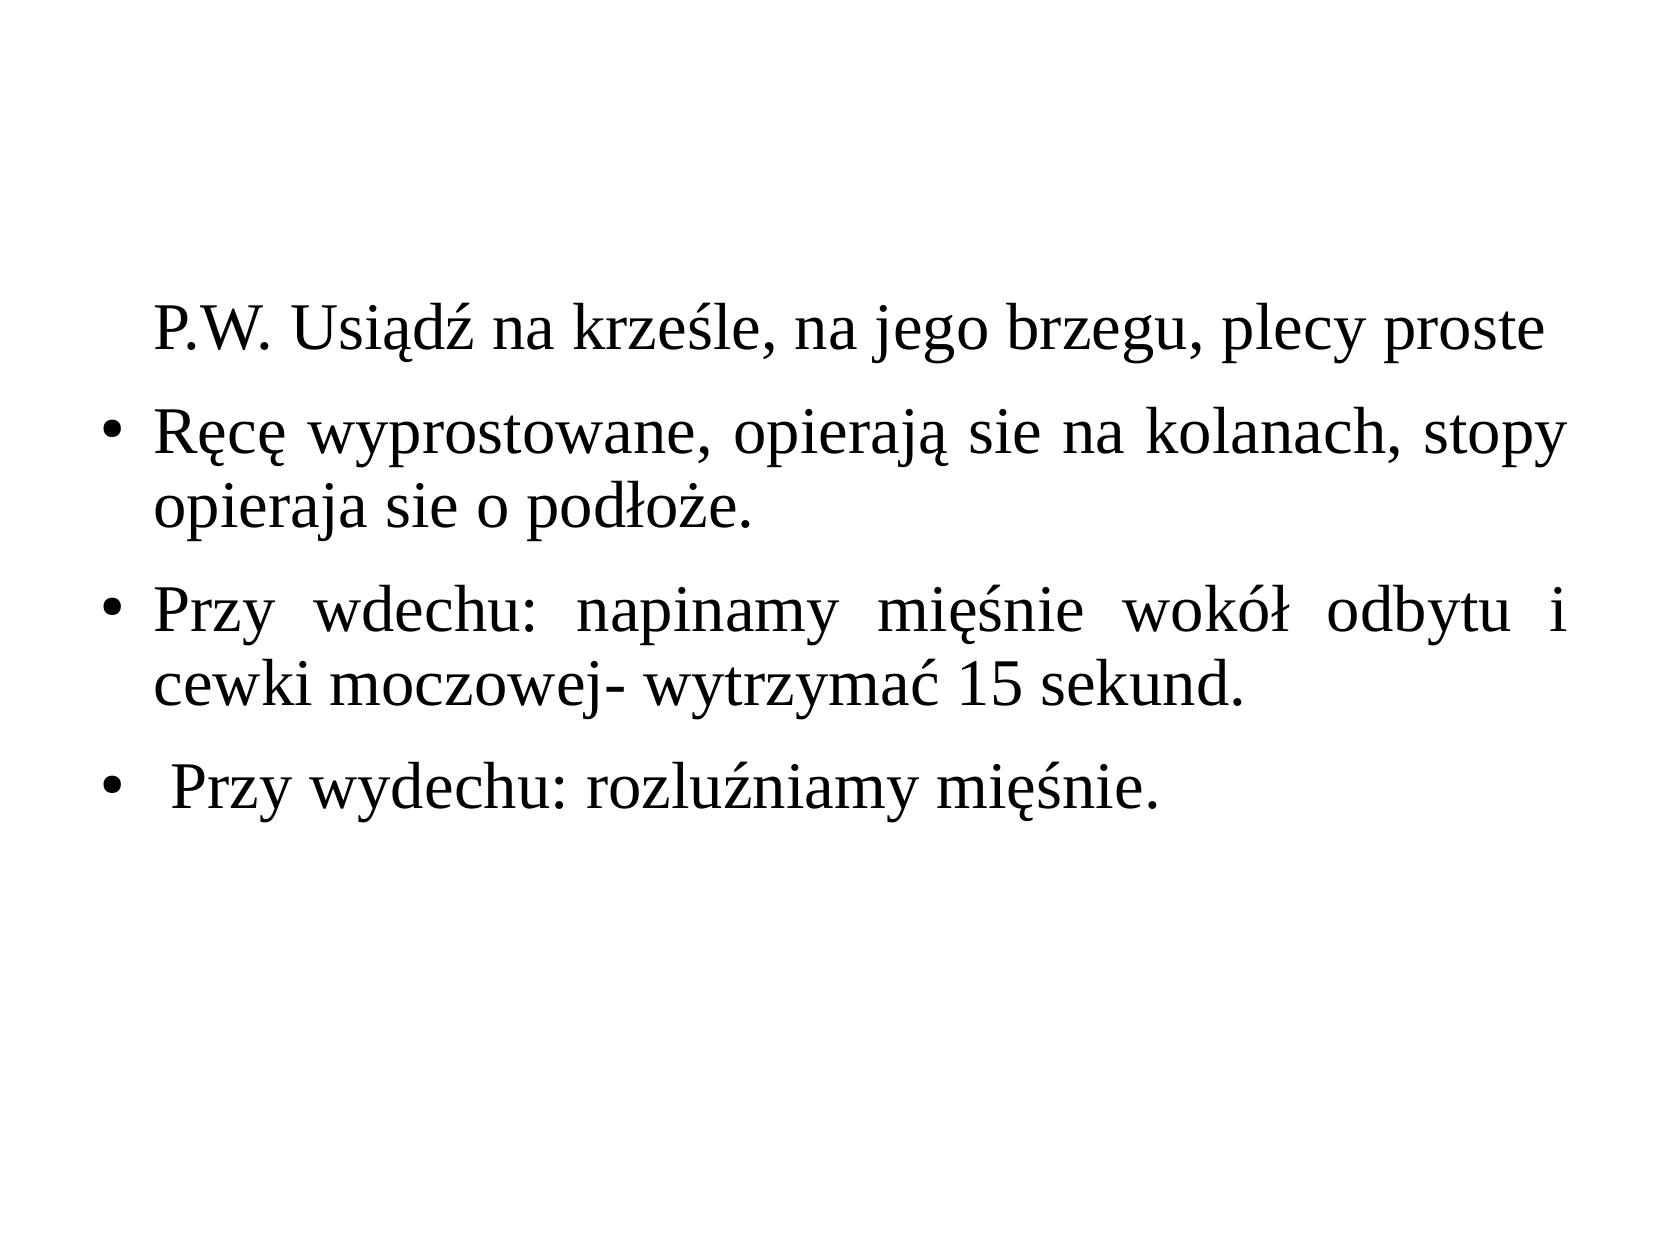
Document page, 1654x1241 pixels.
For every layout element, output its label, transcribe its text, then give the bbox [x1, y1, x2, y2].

list P.W. Usiądź na krześle, na jego brzegu, plecy proste Ręcę wyprostowane, opierają sie na kolanach, stopy opieraja sie o podłoże. Przy wdechu: napinamy mięśnie wokół odbytu i cewki moczowej- wytrzymać 15 sekund. Przy wydechu: rozluźniamy mięśnie. [82, 290, 1571, 1109]
